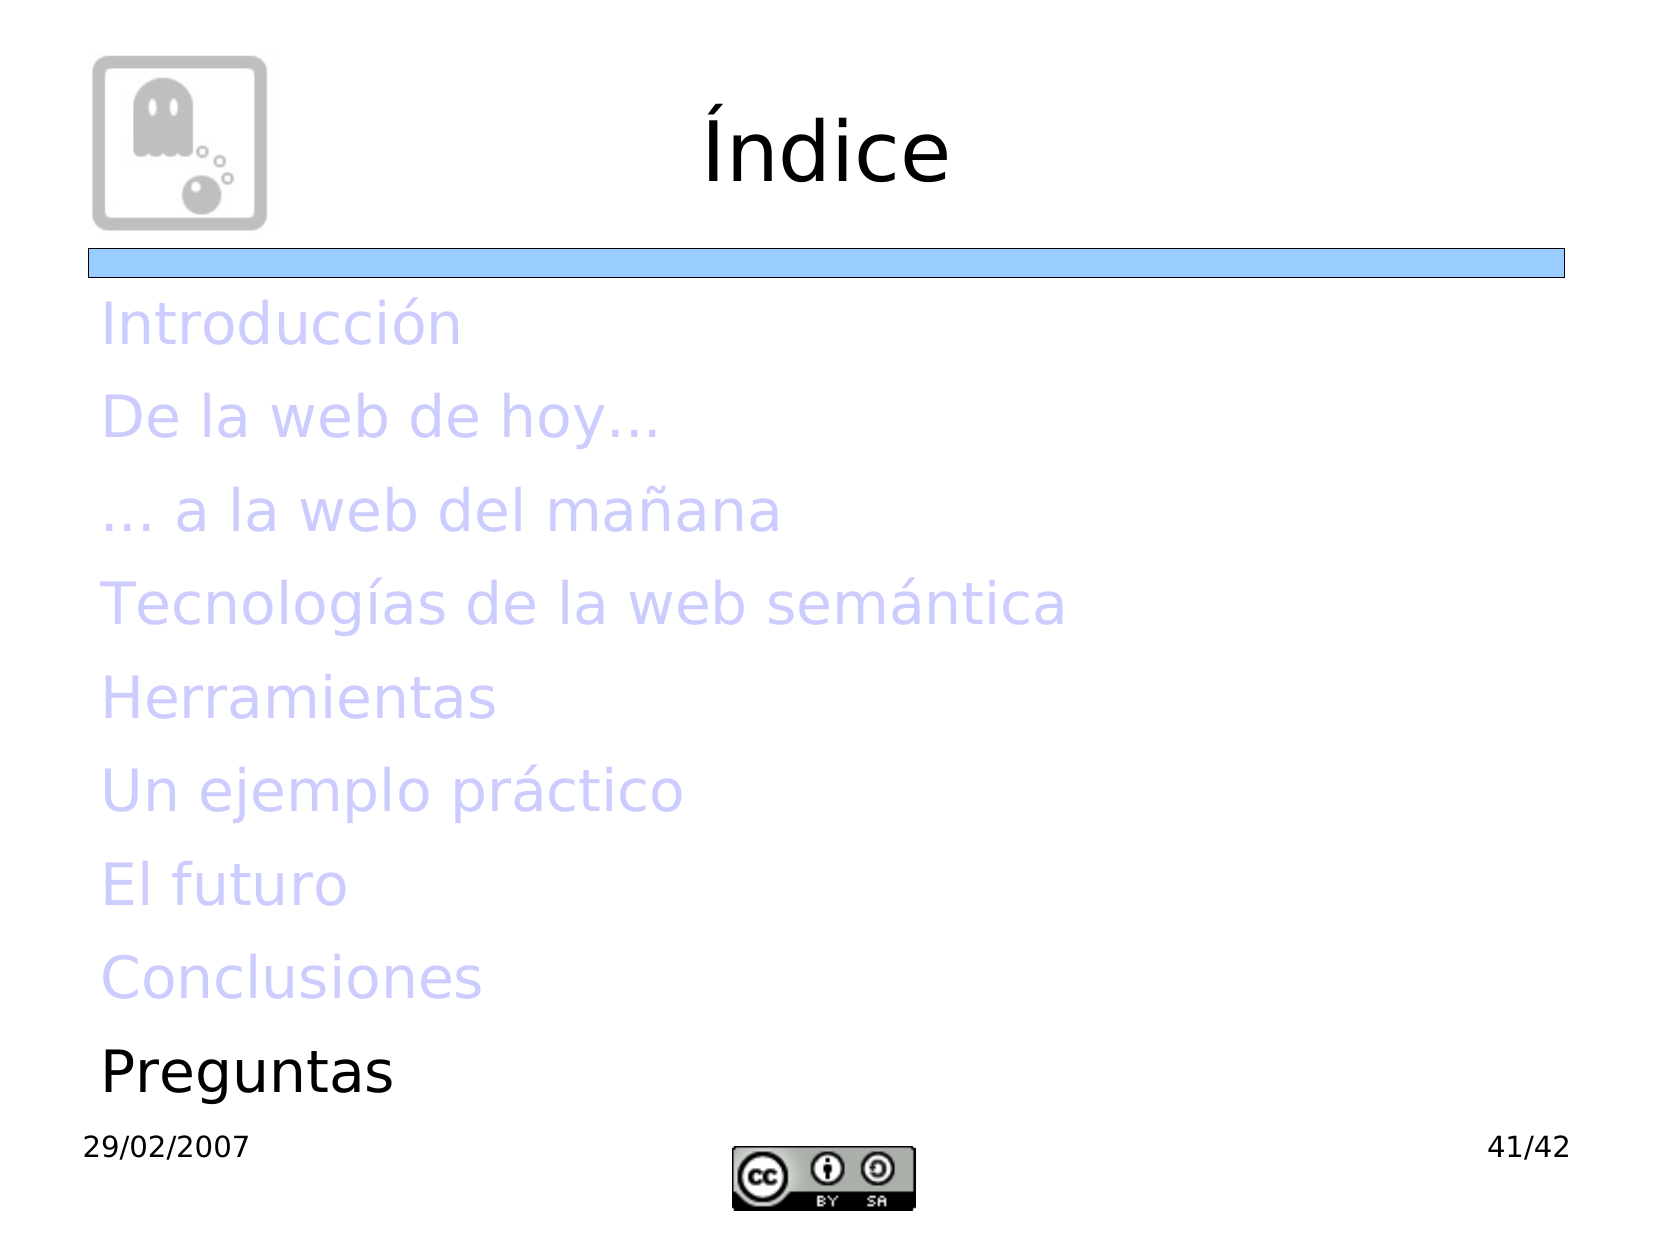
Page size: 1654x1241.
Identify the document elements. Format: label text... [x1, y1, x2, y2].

title Índice [82, 49, 1571, 257]
picture [732, 1146, 916, 1211]
list Introducción De la web de hoy... ... a la web del mañana Tecnologías de la web semántica Herramientas Un ejemplo práctico El futuro Conclusiones Preguntas [82, 290, 1571, 1107]
